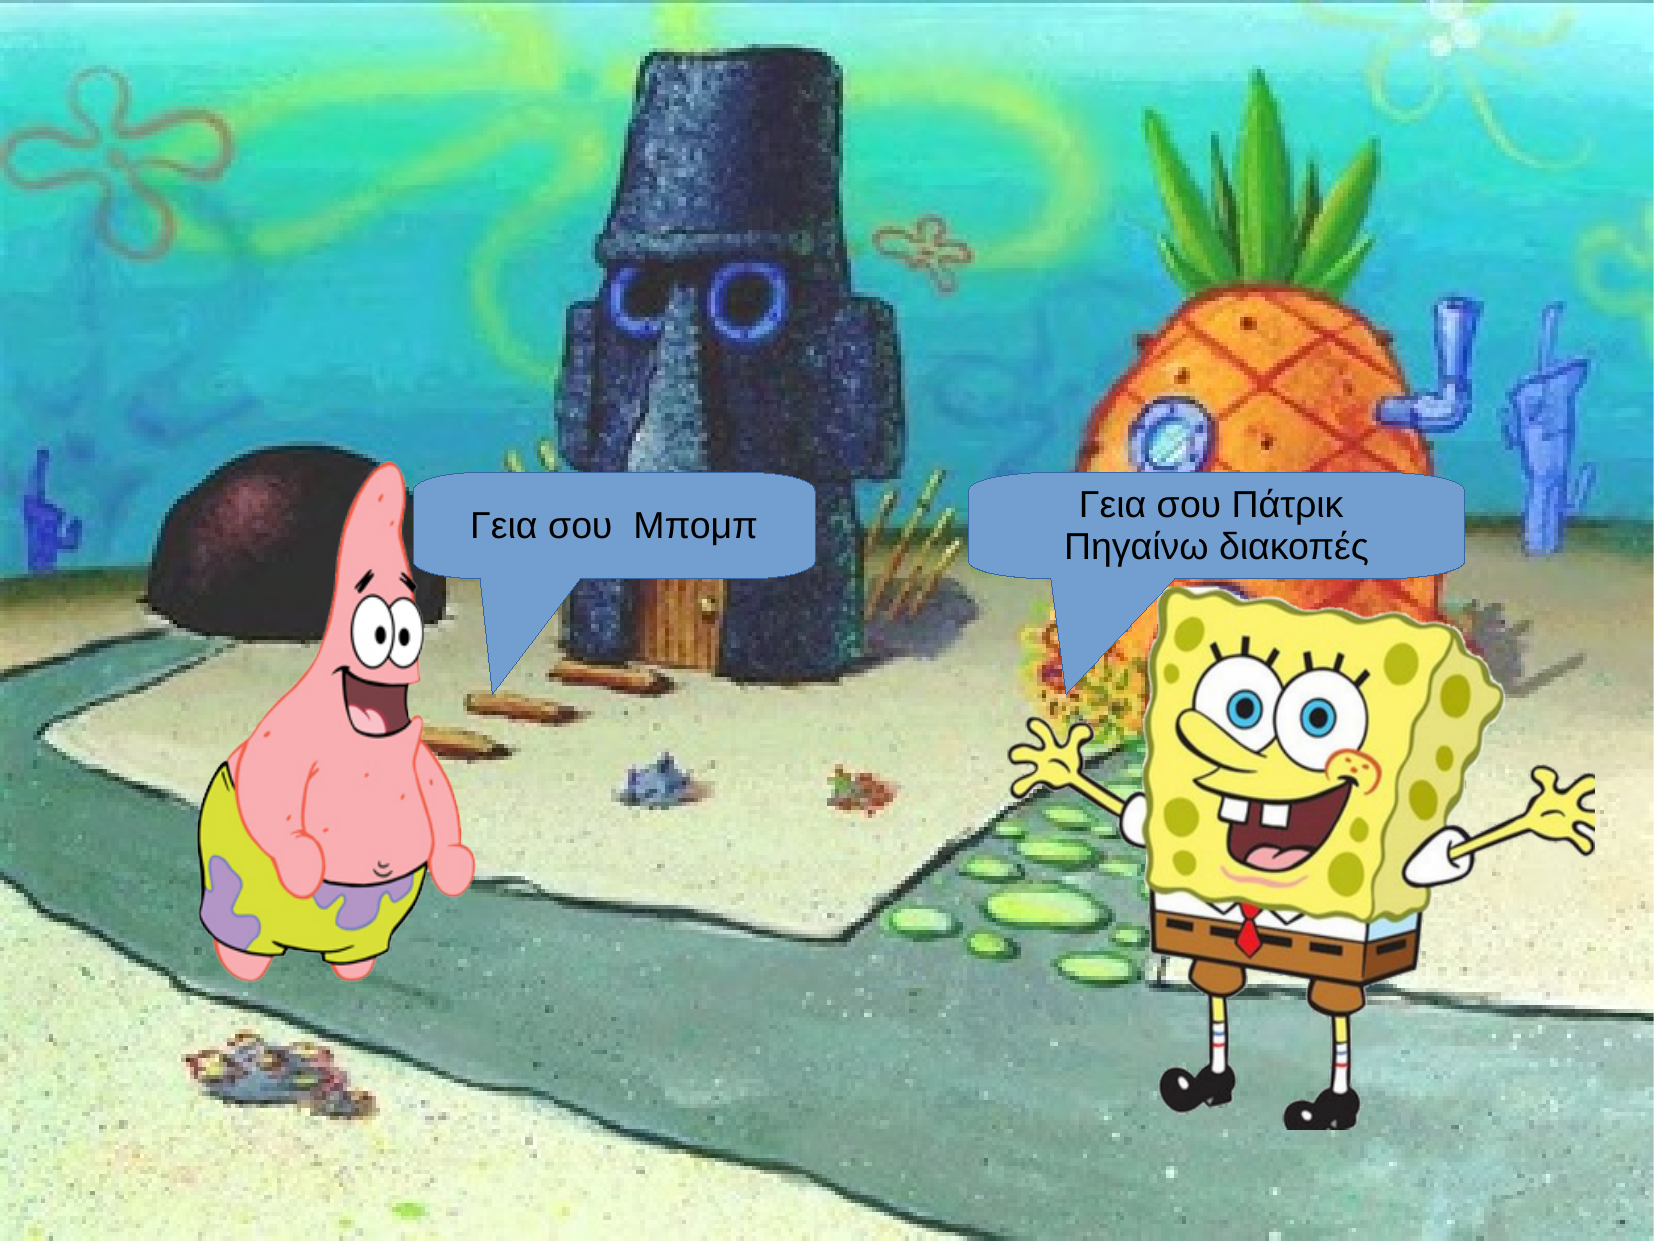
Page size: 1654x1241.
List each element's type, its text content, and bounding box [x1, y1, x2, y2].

text_box Γεια σου Μπομπ [413, 472, 816, 695]
text_box Γεια σου Πάτρικ Πηγαίνω διακοπές [968, 472, 1465, 695]
picture [0, 0, 1654, 1241]
